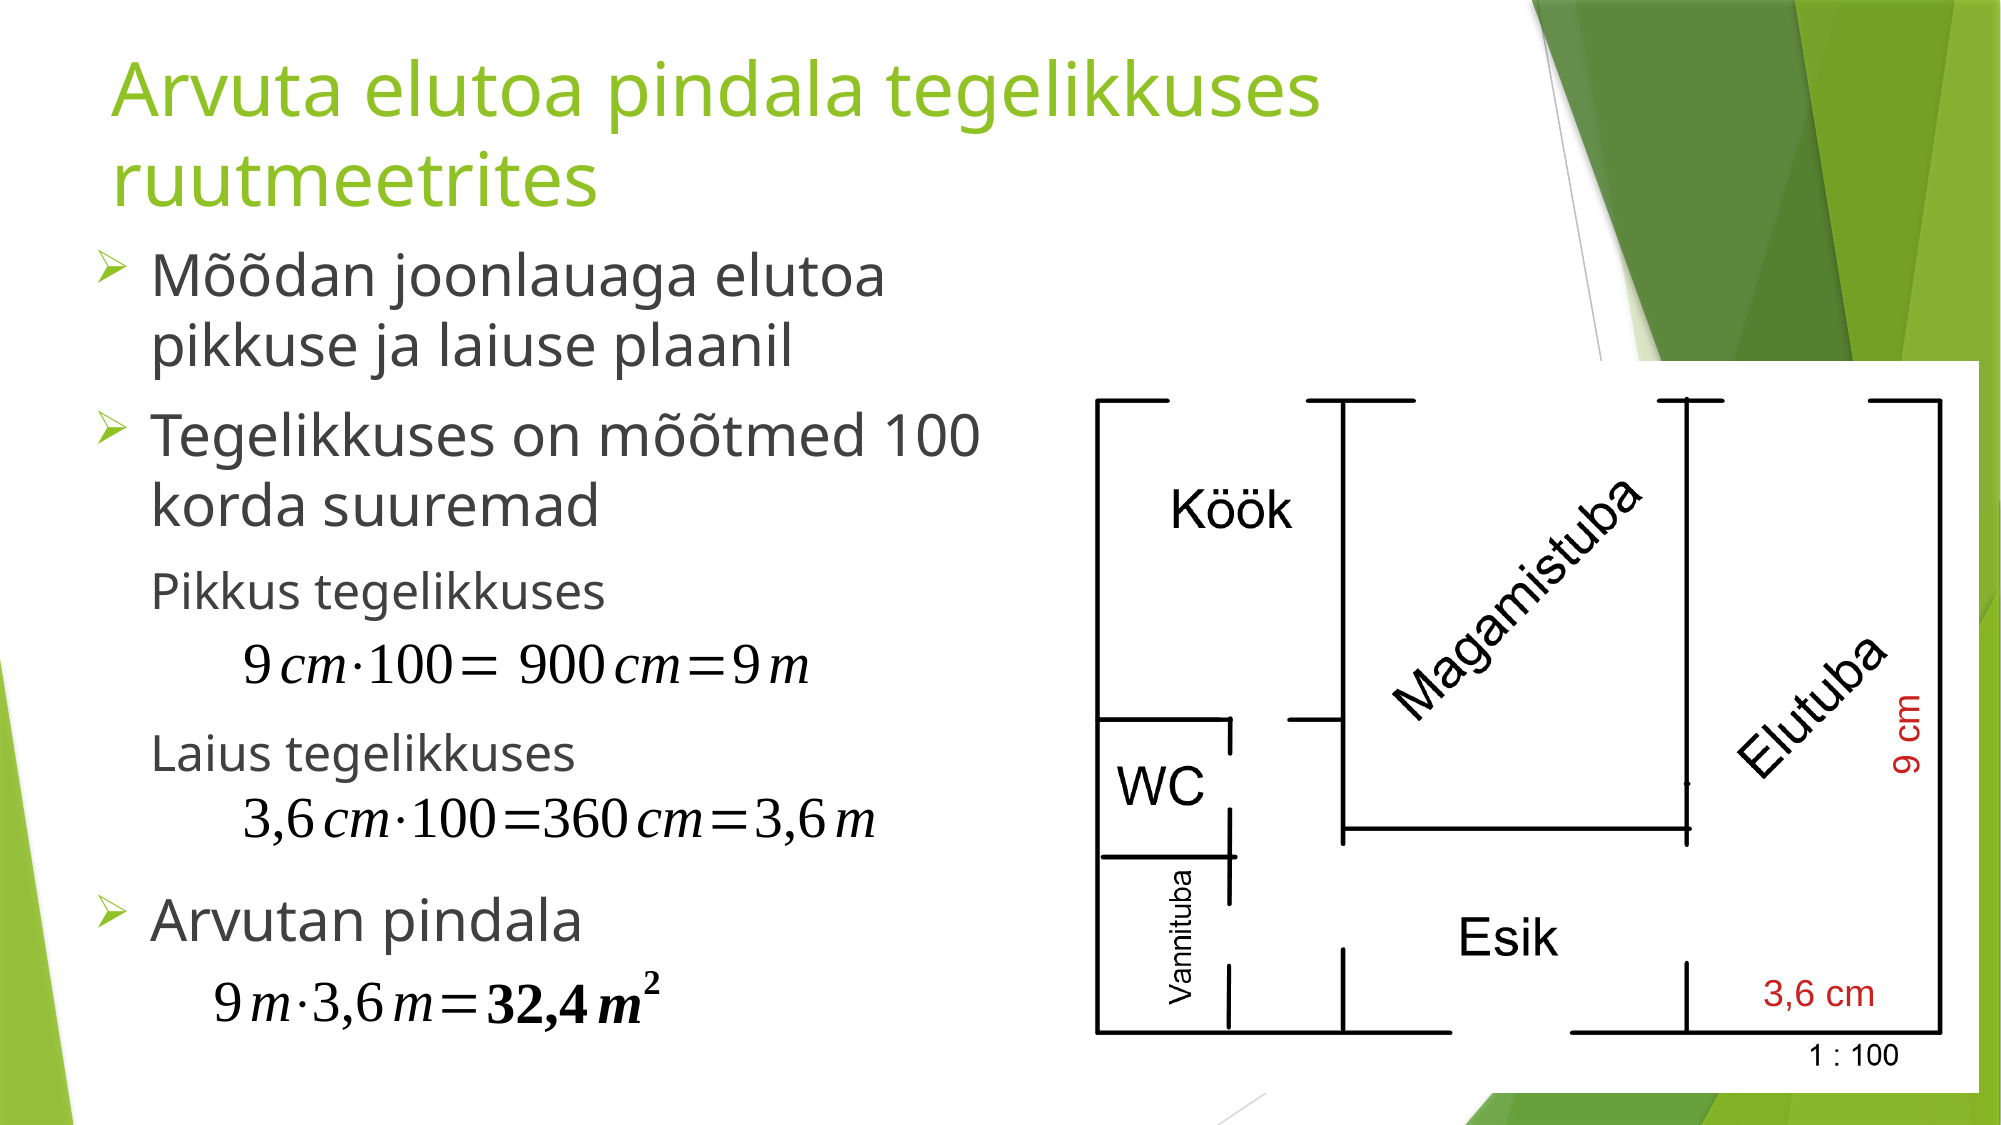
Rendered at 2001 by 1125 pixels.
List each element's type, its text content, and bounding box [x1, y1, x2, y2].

text_box 9 cm [1877, 679, 1935, 791]
chart [512, 631, 818, 697]
chart [236, 785, 884, 850]
chart [206, 963, 667, 1036]
title Arvuta elutoa pindala tegelikkuses ruutmeetrites [96, 33, 1565, 251]
text_box 3,6 cm [1748, 964, 1891, 1022]
list Mõõdan joonlauaga elutoa pikkuse ja laiuse plaanil Tegelikkuses on mõõtmed 100 korda suuremad Pikkus tegelikkuses Laius tegelikkuses Arvutan pindala [78, 230, 1063, 958]
chart [236, 631, 510, 697]
picture [1052, 361, 1979, 1093]
